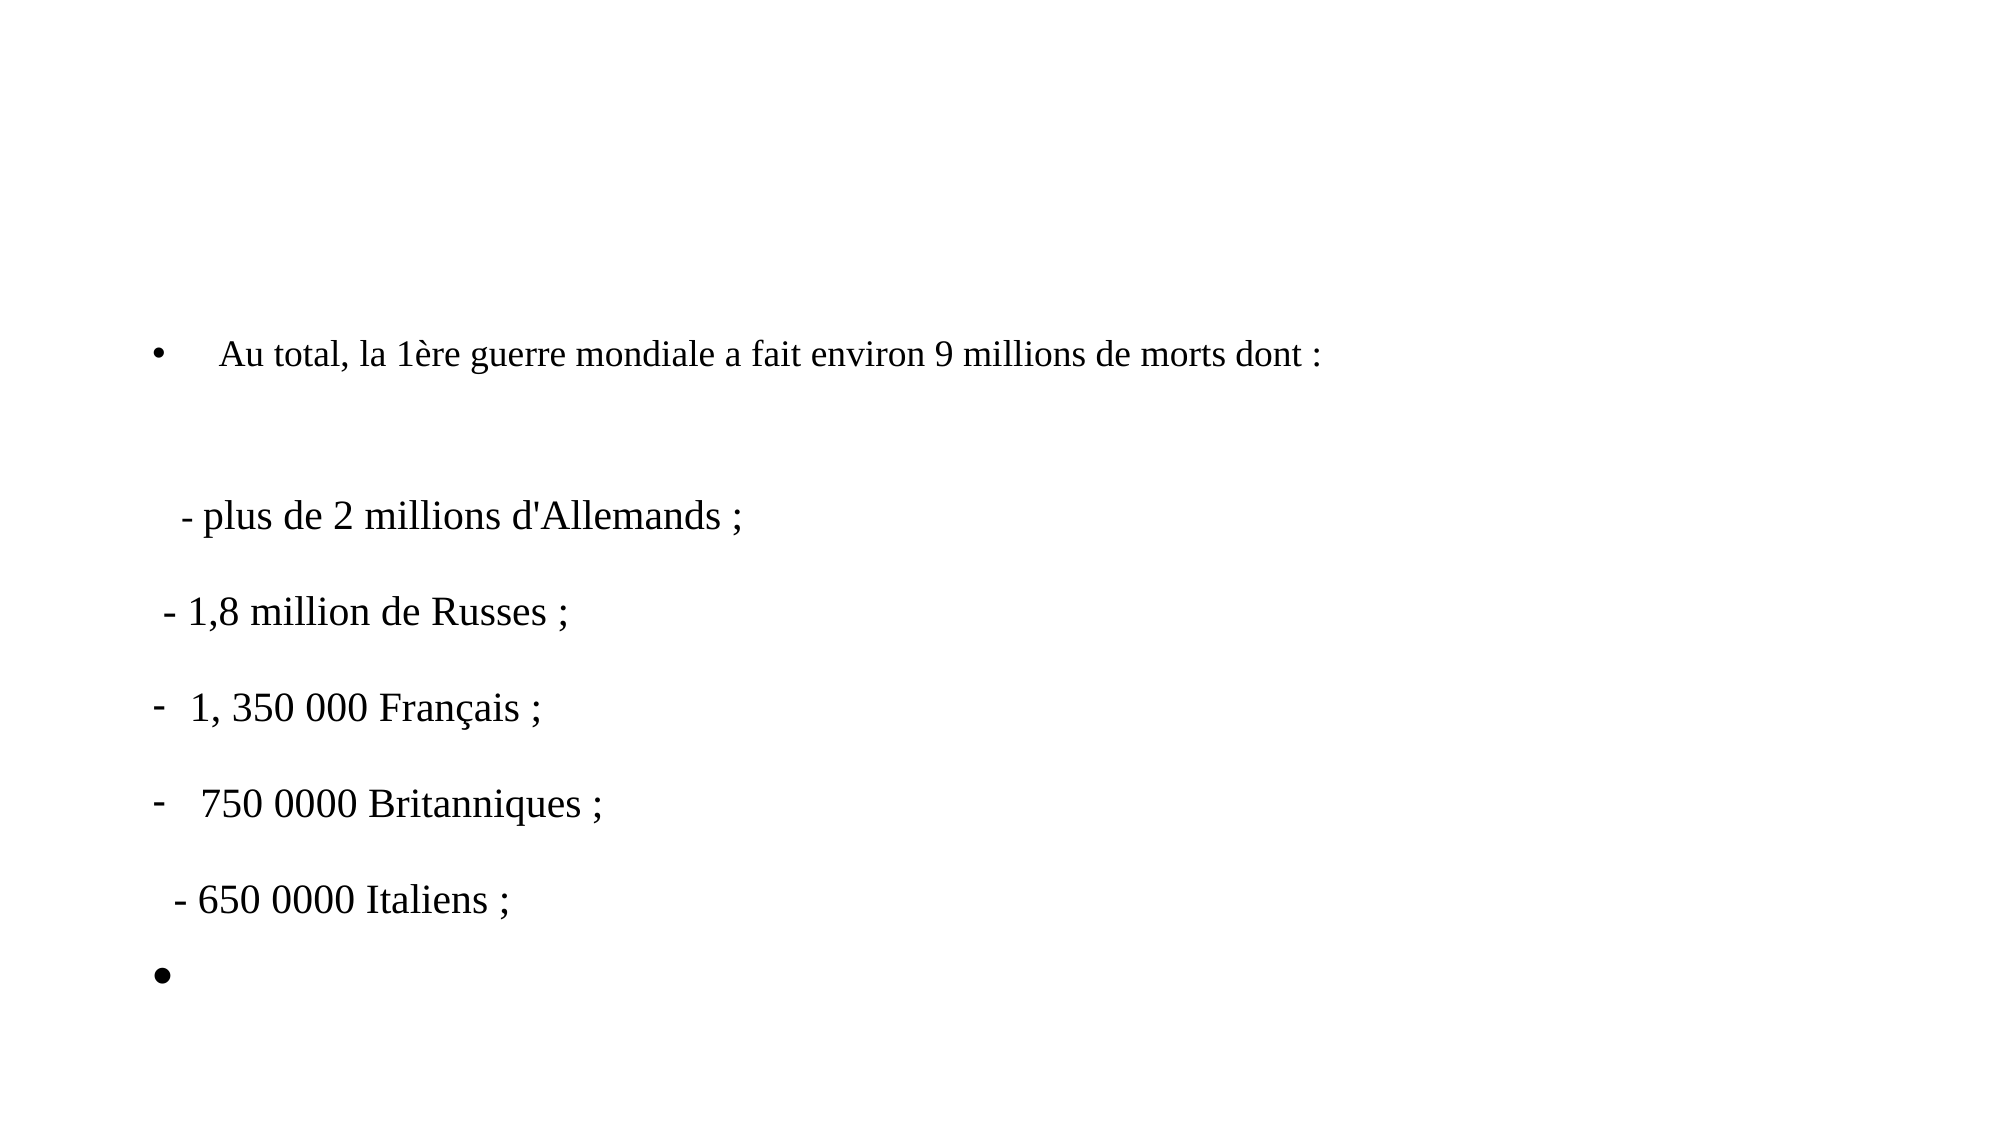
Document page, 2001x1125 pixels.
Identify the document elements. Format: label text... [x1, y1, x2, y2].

list Au total, la 1ère guerre mondiale a fait environ 9 millions de morts dont : - plus de 2 millions d'Allemands ; - 1,8 million de Russes ; 1, 350 000 Français ; 750 0000 Britanniques ; - 650 0000 Italiens ; [137, 299, 1863, 1014]
